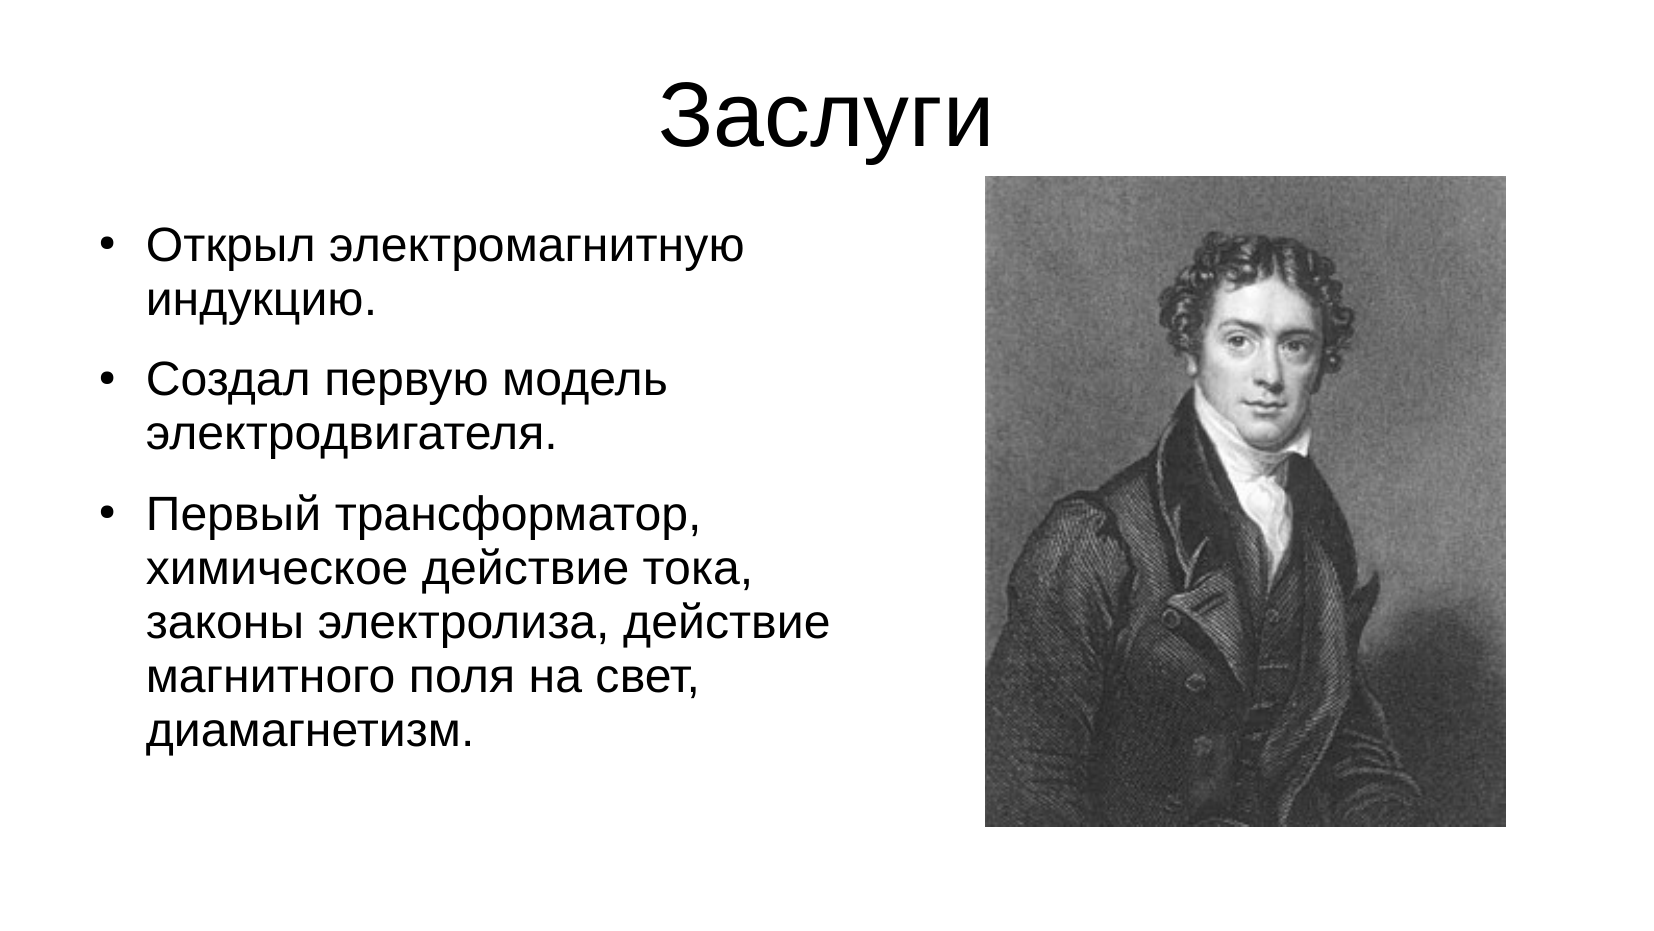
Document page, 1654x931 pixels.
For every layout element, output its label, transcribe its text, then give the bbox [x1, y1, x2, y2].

title Заслуги [82, 37, 1571, 193]
list Открыл электромагнитную индукцию. Создал первую модель электродвигателя. Первый трансформатор, химическое действие тока, законы электролиза, действие магнитного поля на свет, диамагнетизм. [82, 217, 857, 758]
picture [985, 176, 1506, 827]
